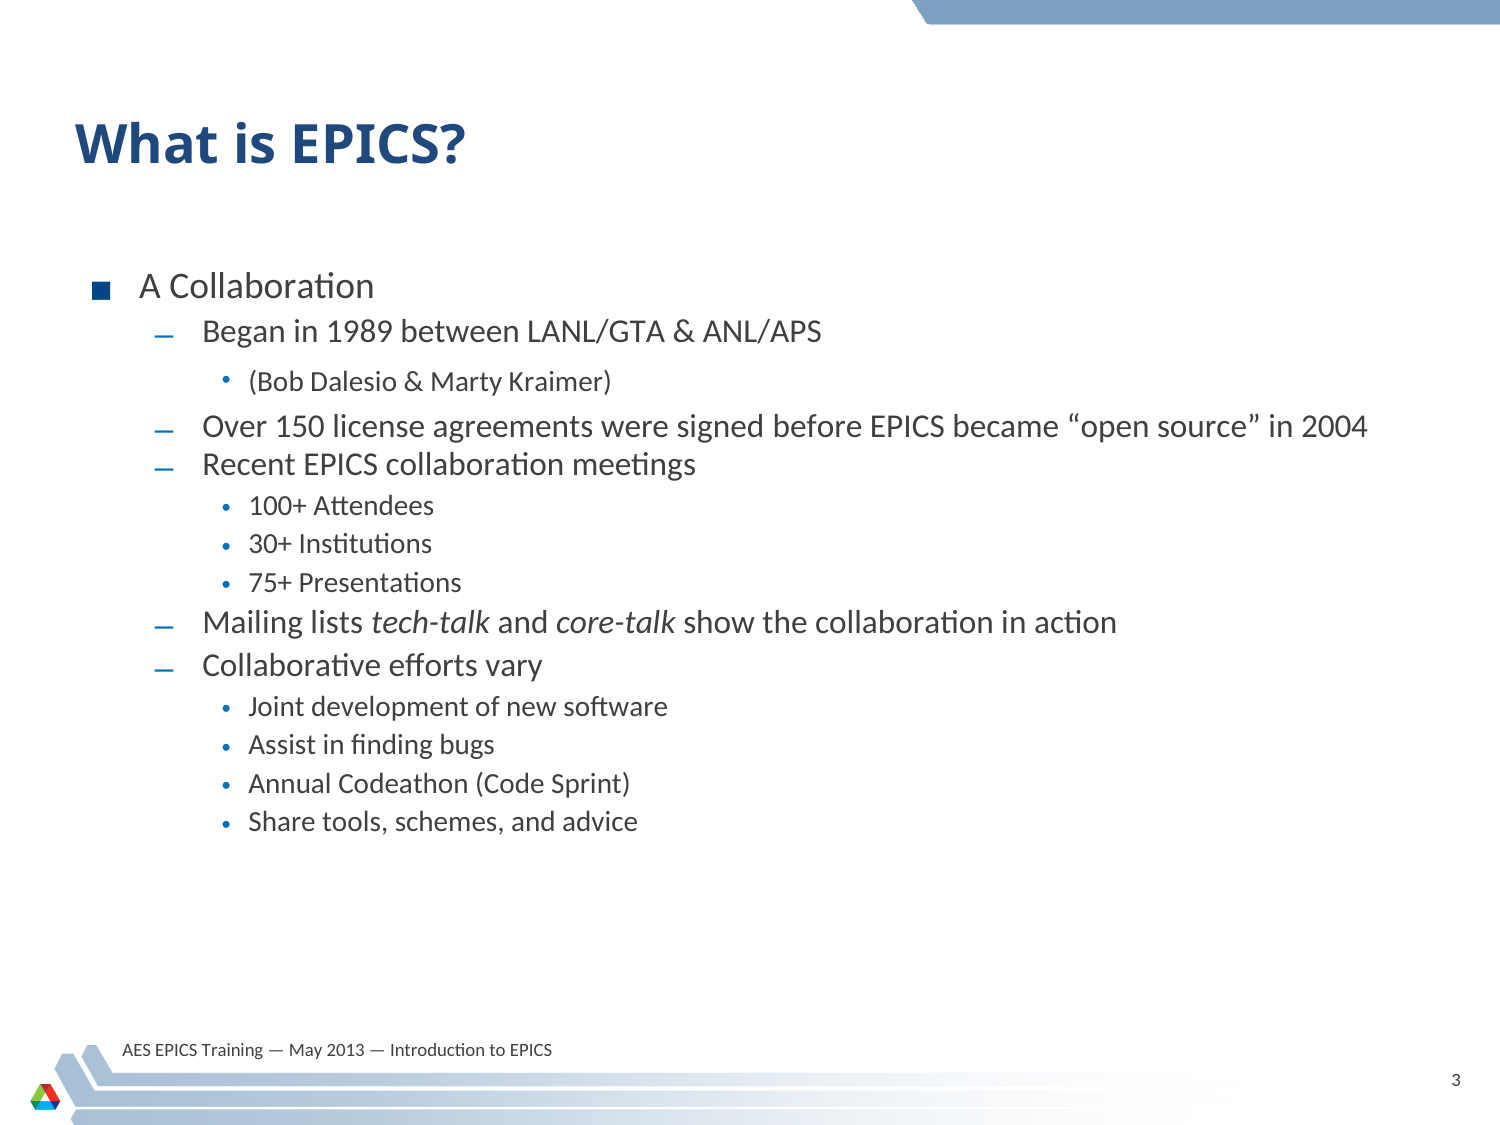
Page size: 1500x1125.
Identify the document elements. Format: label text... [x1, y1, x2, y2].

list A Collaboration Began in 1989 between LANL/GTA & ANL/APS (Bob Dalesio & Marty Kraimer)‏ Over 150 license agreements were signed before EPICS became “open source” in 2004 Recent EPICS collaboration meetings 100+ Attendees 30+ Institutions 75+ Presentations Mailing lists tech-talk and core-talk show the collaboration in action Collaborative efforts vary Joint development of new software Assist in finding bugs Annual Codeathon (Code Sprint) Share tools, schemes, and advice [75, 262, 1426, 1006]
picture [0, 1037, 1500, 1125]
picture [0, 0, 1500, 26]
title What is EPICS? [75, 111, 1426, 175]
